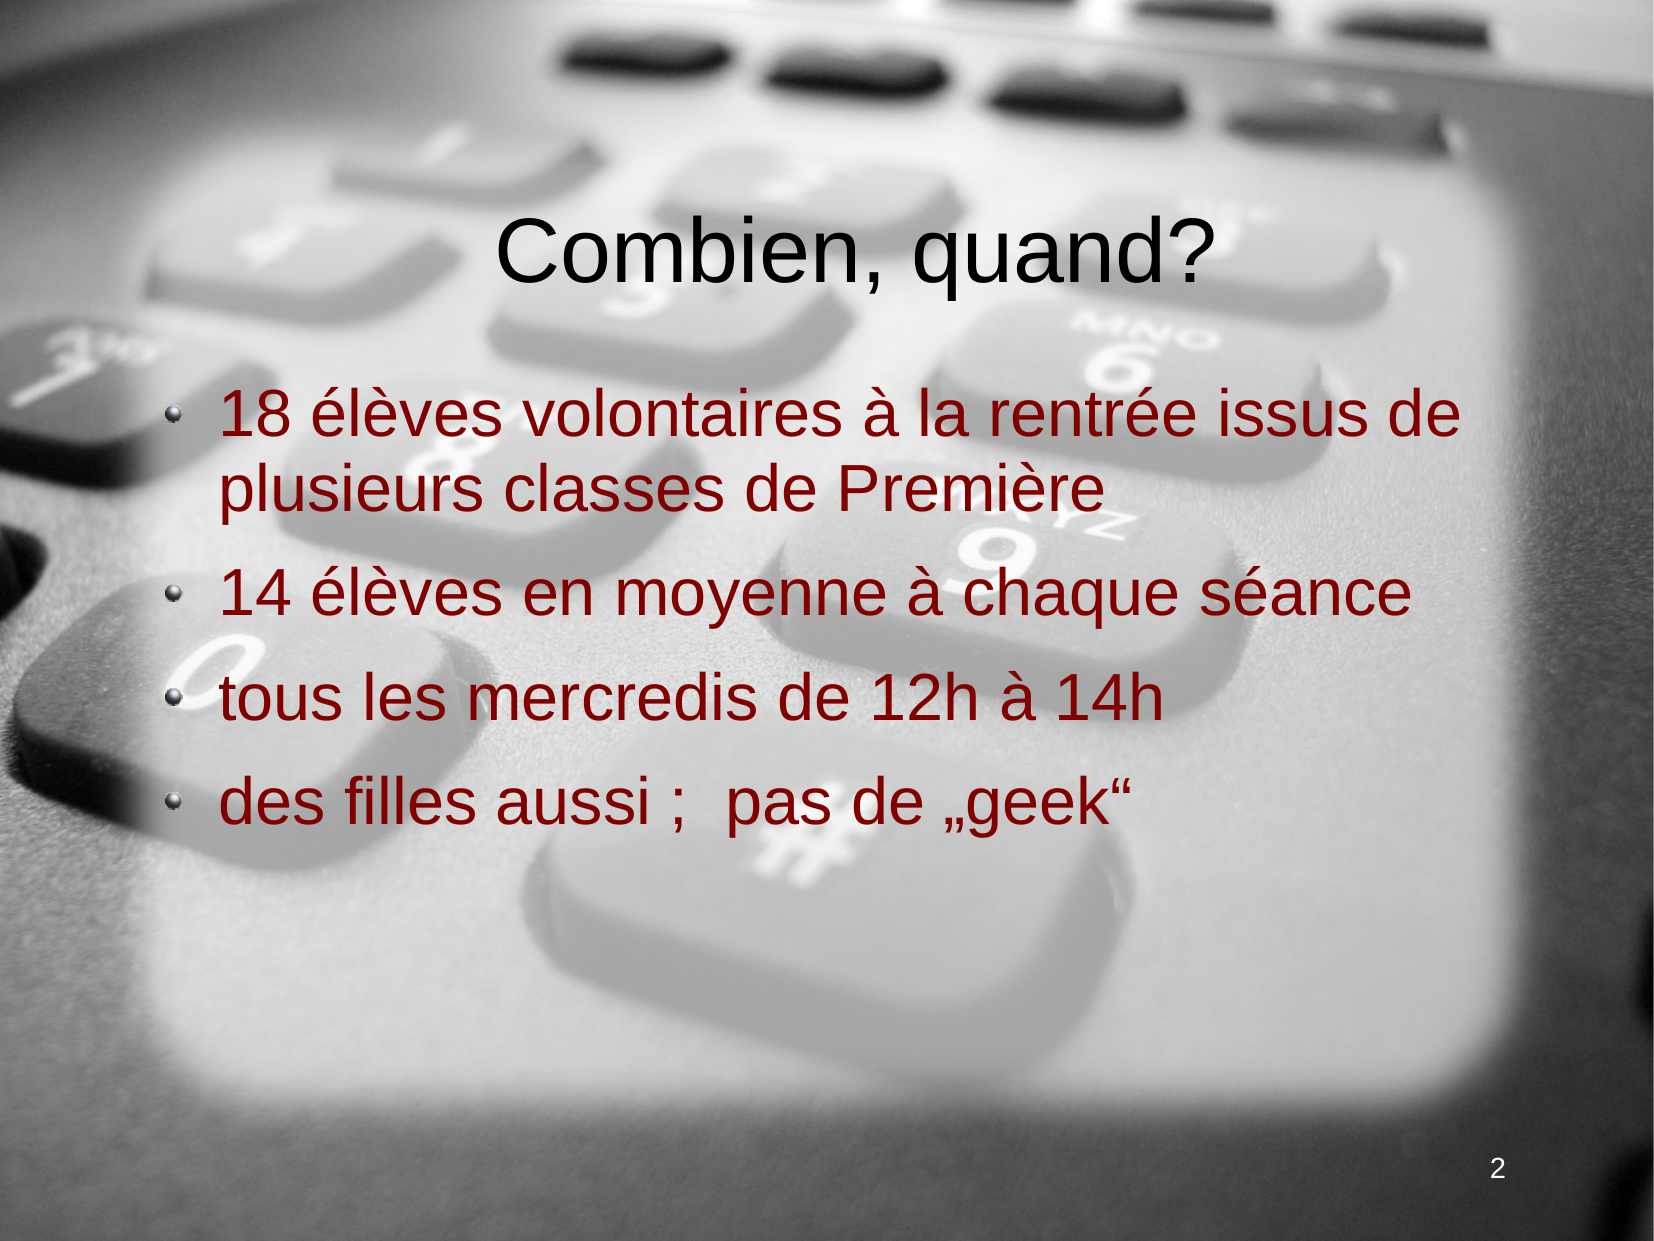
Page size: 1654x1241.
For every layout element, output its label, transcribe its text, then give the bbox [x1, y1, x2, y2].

title Combien, quand? [177, 147, 1536, 355]
list 18 élèves volontaires à la rentrée issus de plusieurs classes de Première 14 élèves en moyenne à chaque séance tous les mercredis de 12h à 14h des filles aussi ; pas de „geek“ [147, 376, 1506, 975]
picture [0, 0, 1654, 1241]
